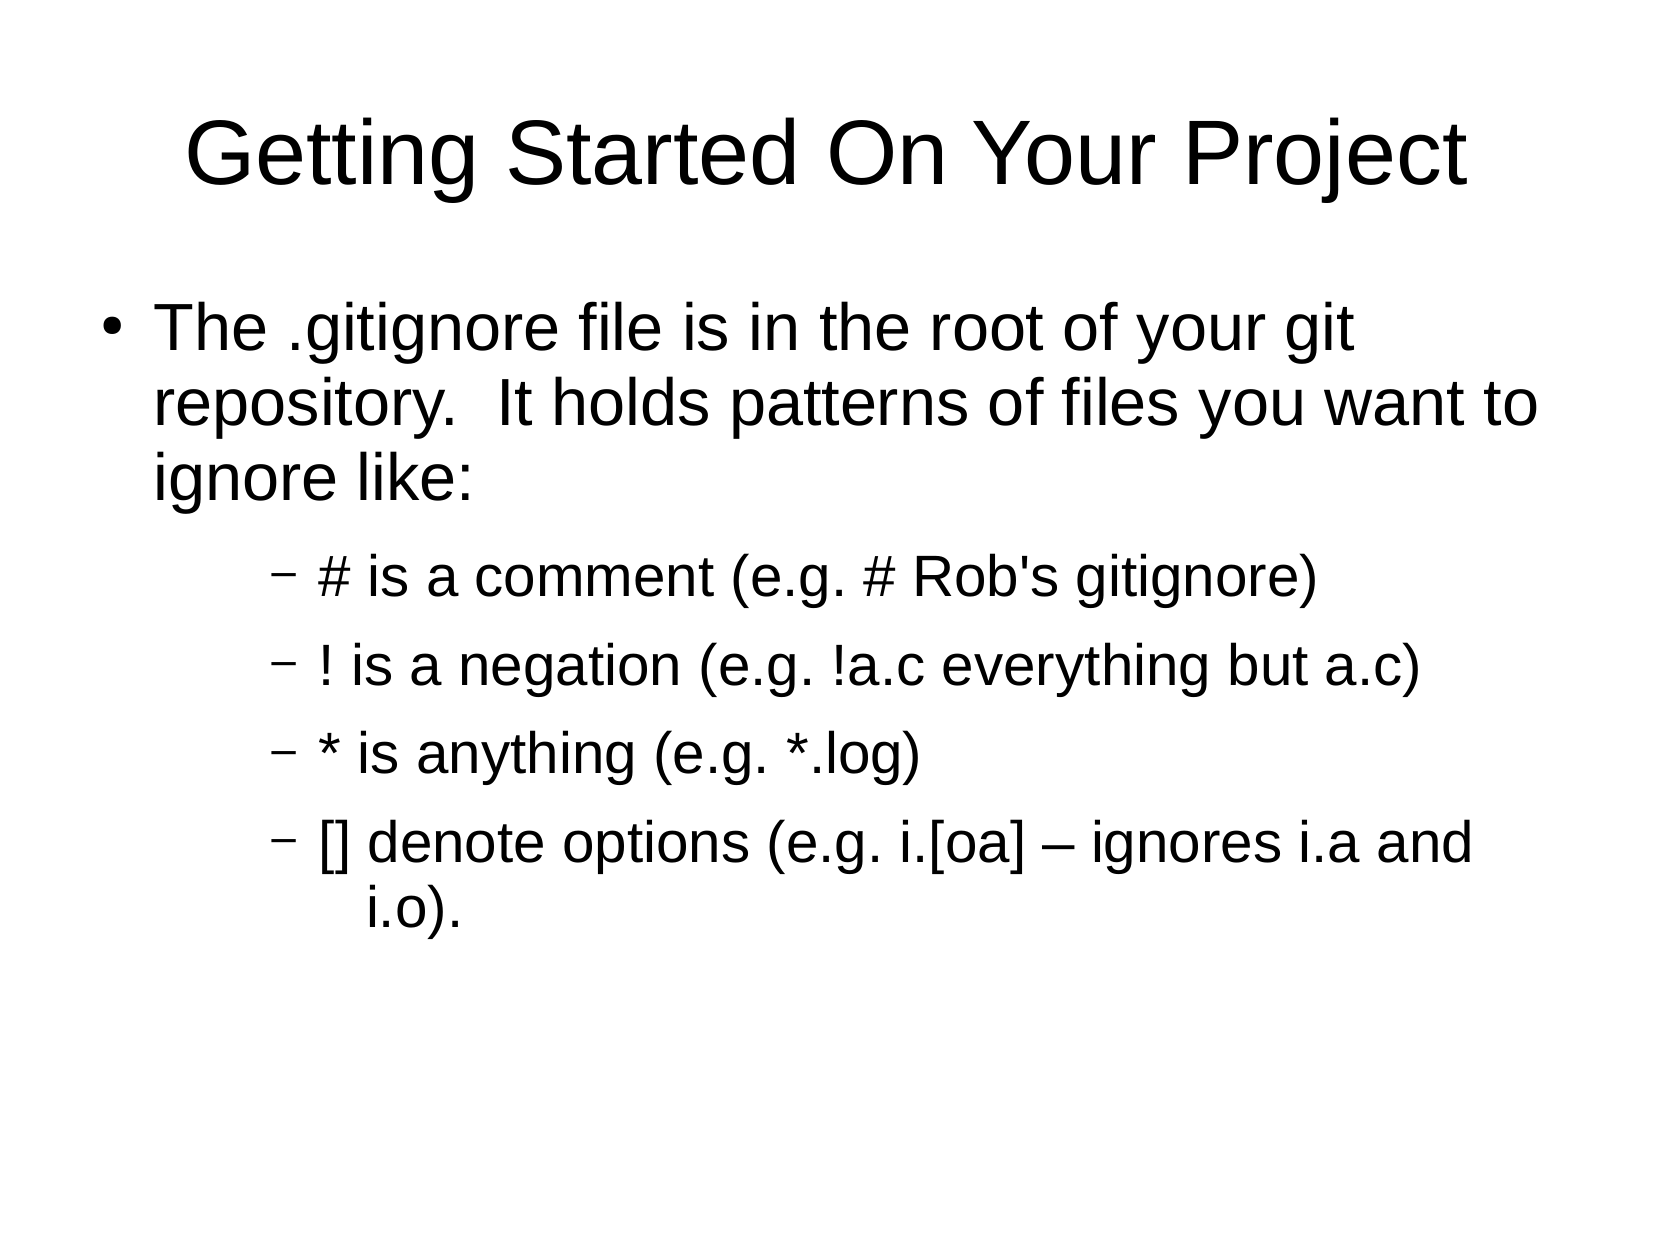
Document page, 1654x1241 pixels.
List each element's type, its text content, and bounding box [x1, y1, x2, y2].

title Getting Started On Your Project [82, 49, 1571, 257]
list The .gitignore file is in the root of your git repository. It holds patterns of files you want to ignore like: # is a comment (e.g. # Rob's gitignore) ! is a negation (e.g. !a.c everything but a.c) * is anything (e.g. *.log) [] denote options (e.g. i.[oa] – ignores i.a and i.o). [82, 290, 1571, 1094]
